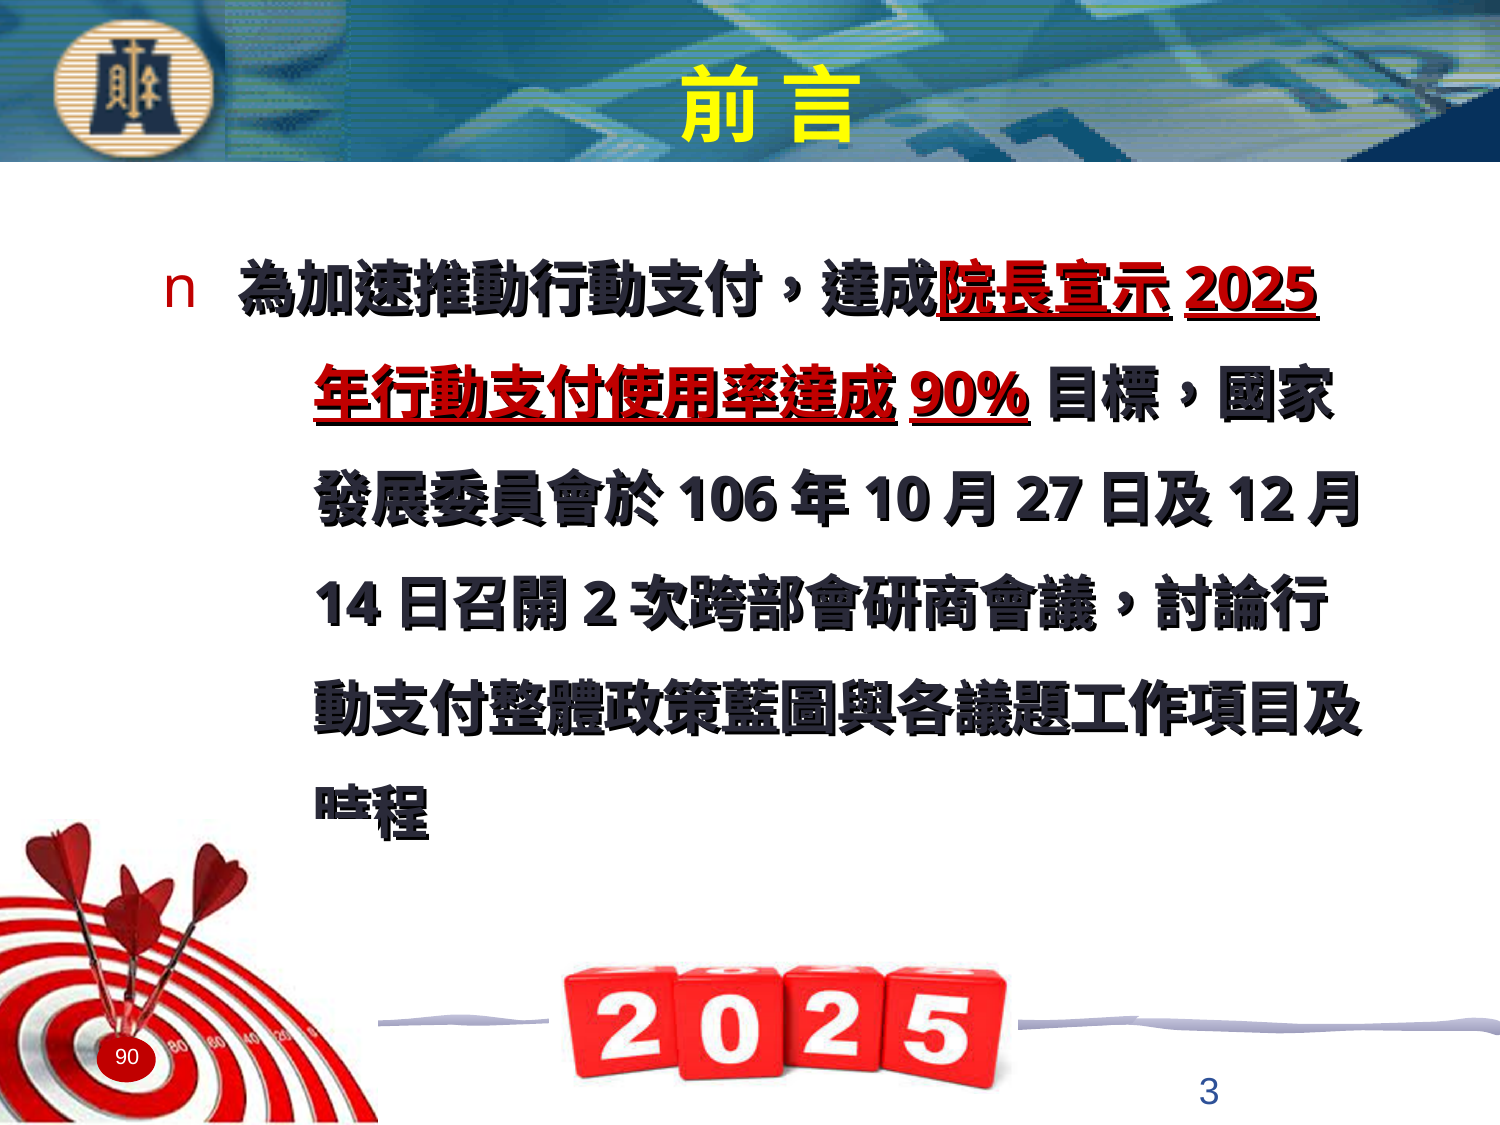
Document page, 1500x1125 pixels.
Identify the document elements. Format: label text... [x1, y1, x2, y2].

picture [0, 819, 378, 1125]
text_box [107, 1077, 146, 1083]
title 前 言 [237, 0, 1307, 160]
text_box [1183, 1044, 1497, 1120]
text_box 90 [100, 1034, 162, 1077]
text_box 為加速推動行動支付，達成院長宣示2025年行動支付使用率達成90%目標，國家發展委員會於106年10月27日及12月14日召開2次跨部會研商會議，討論行動支付整體政策藍圖與各議題工作項目及時程 [148, 208, 1388, 853]
picture [549, 952, 1018, 1094]
text_box [96, 1049, 100, 1070]
